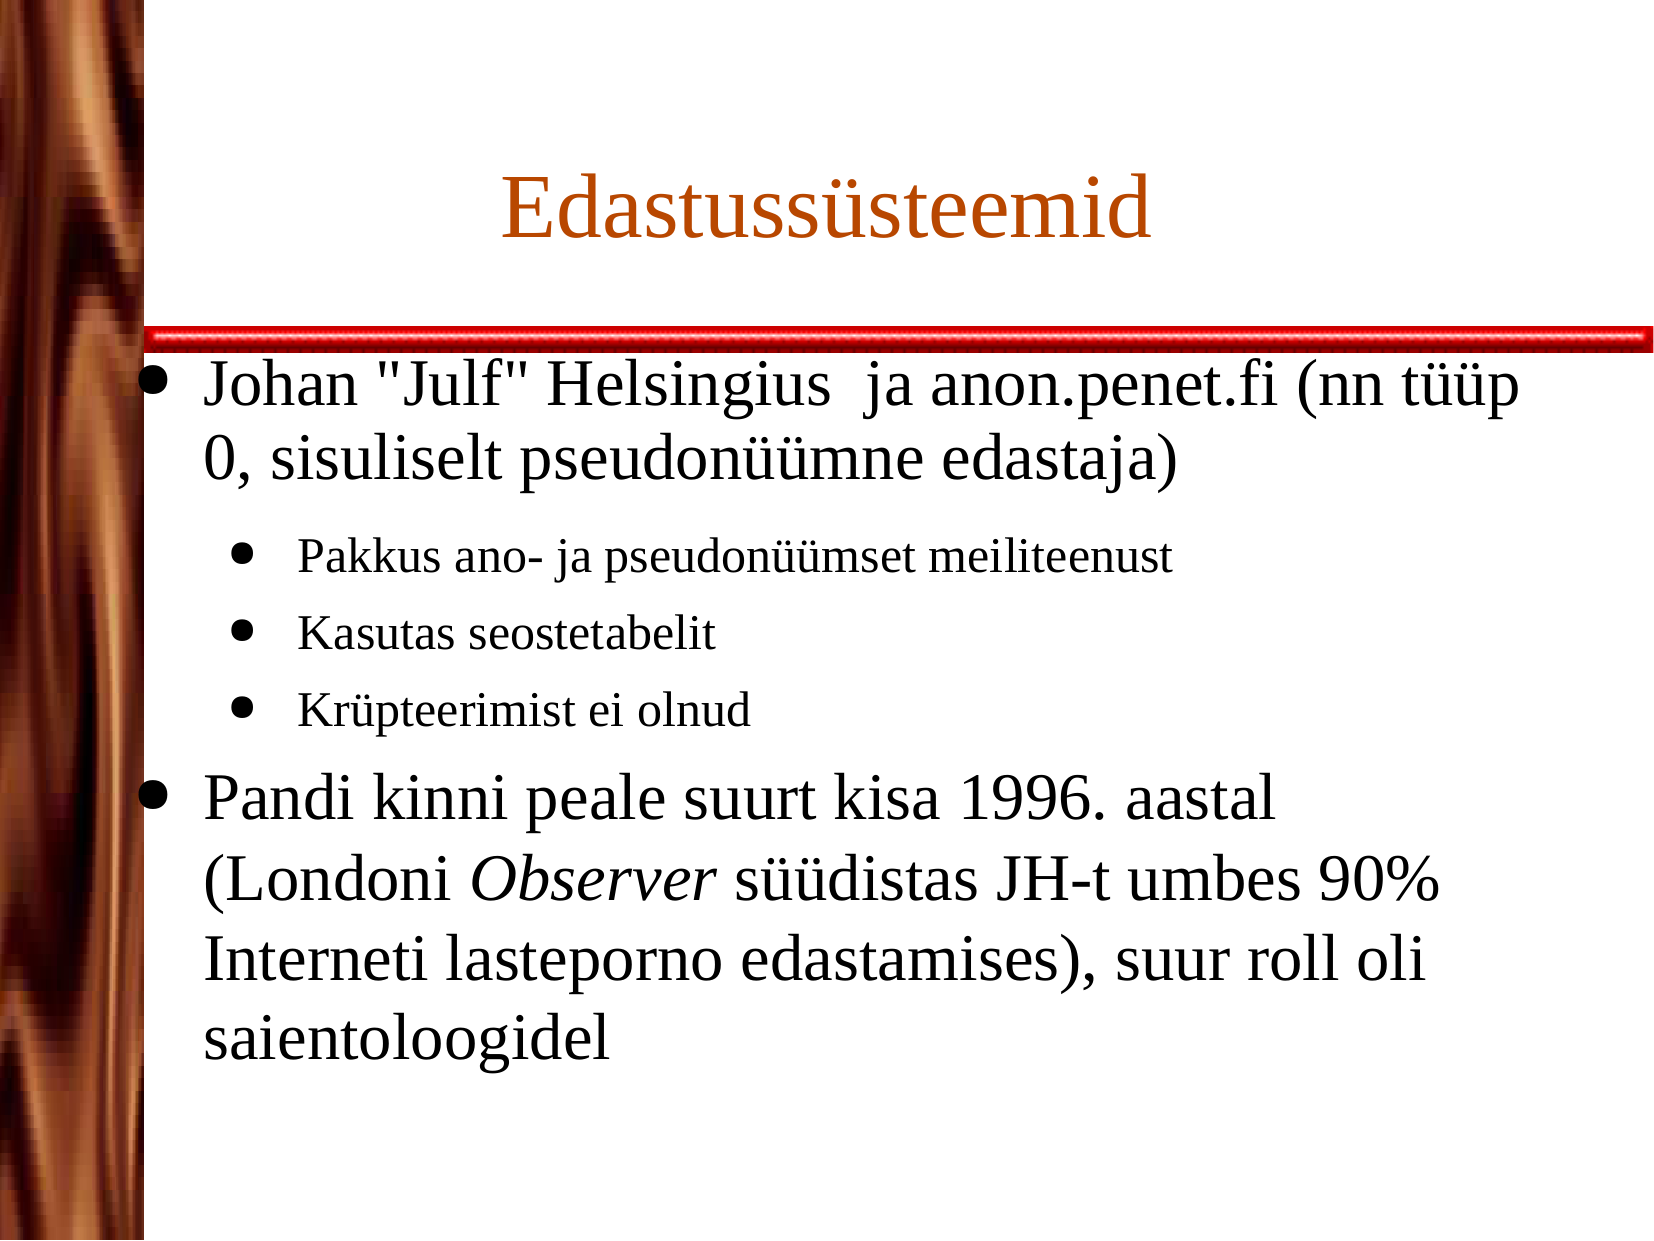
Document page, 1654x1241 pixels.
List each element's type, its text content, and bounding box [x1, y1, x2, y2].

title Edastussüsteemid [121, 102, 1534, 310]
picture [0, 0, 1654, 1240]
list Johan "Julf" Helsingius ja anon.penet.fi (nn tüüp 0, sisuliselt pseudonüümne edastaja) Pakkus ano- ja pseudonüümset meiliteenust Kasutas seostetabelit Krüpteerimist ei olnud Pandi kinni peale suurt kisa 1996. aastal (Londoni Observer süüdistas JH-t umbes 90% Interneti lasteporno edastamises), suur roll oli saientoloogidel [121, 344, 1534, 1126]
